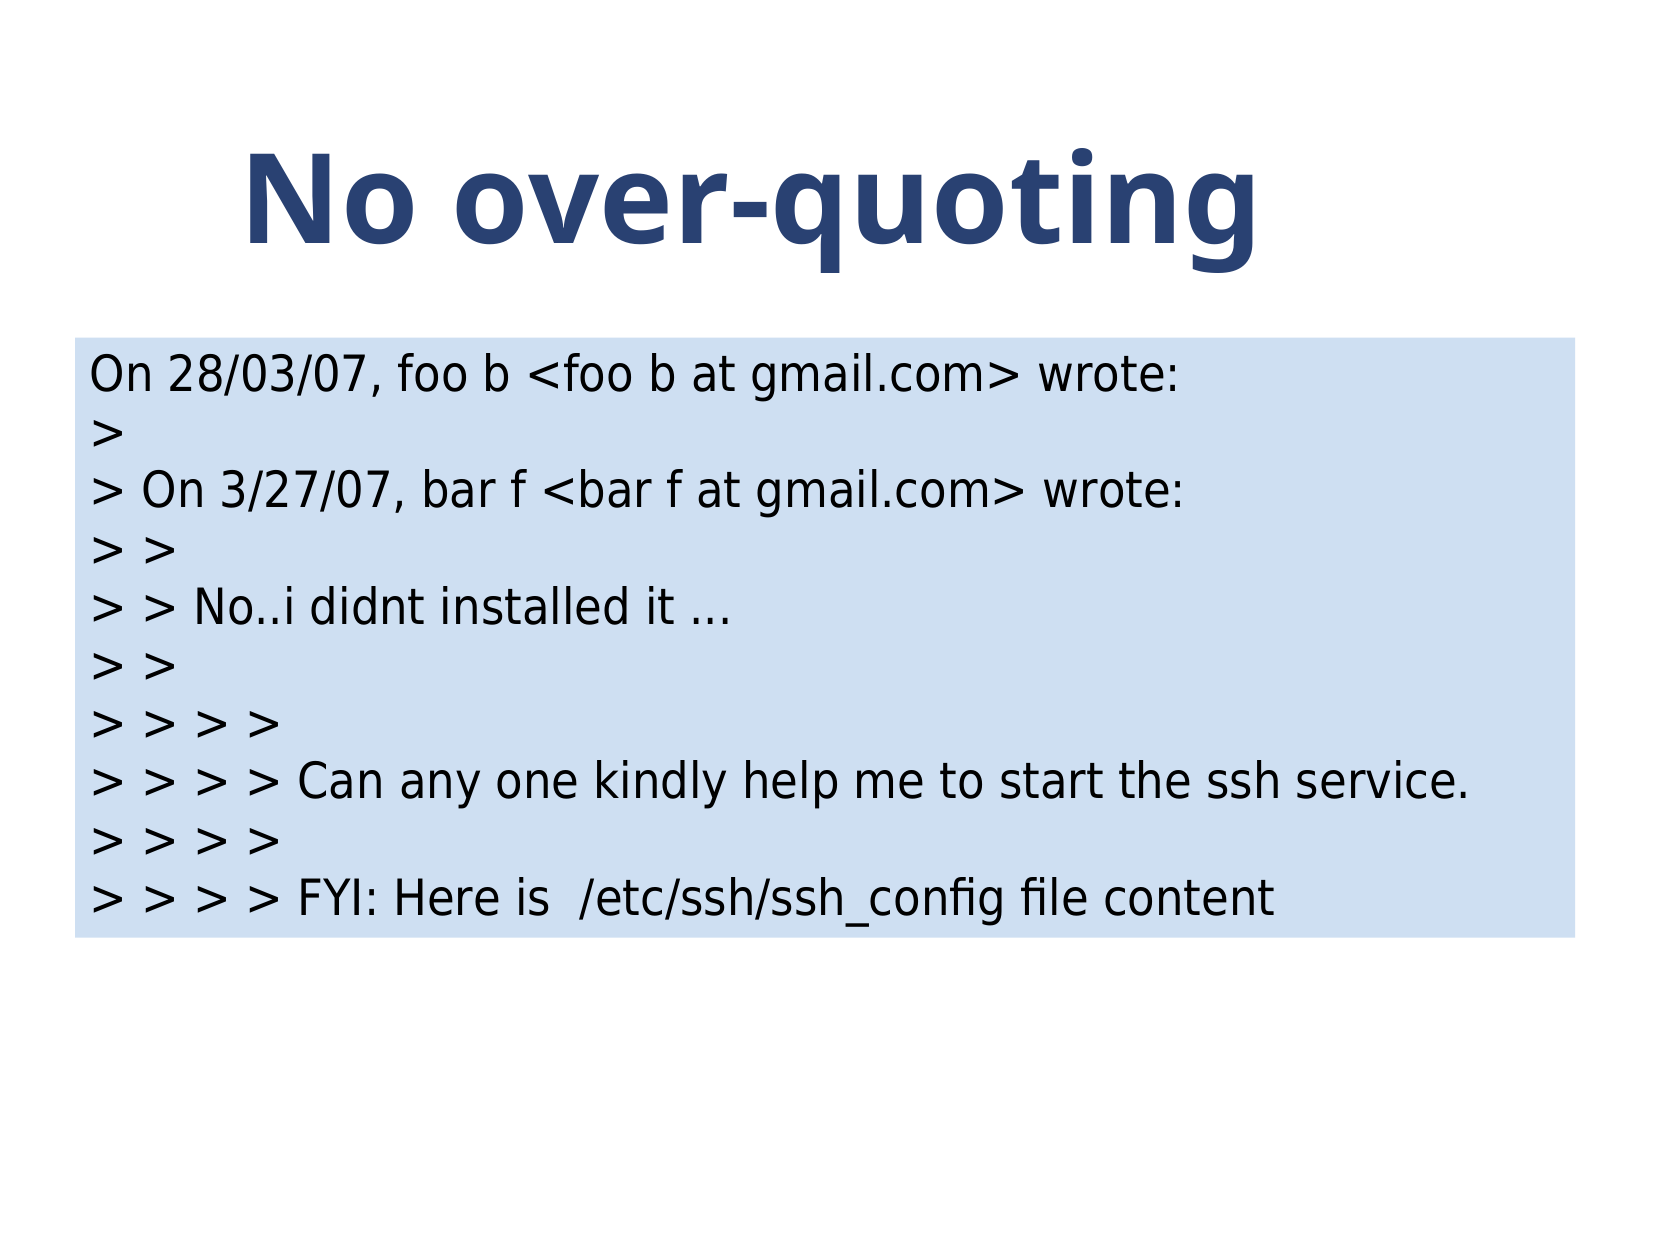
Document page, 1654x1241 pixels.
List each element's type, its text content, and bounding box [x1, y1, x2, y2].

text_box On 28/03/07, foo b <foo b at gmail.com> wrote: > > On 3/27/07, bar f <bar f at gmail.com> wrote: > > > > No..i didnt installed it ... > > > > > > > > > > Can any one kindly help me to start the ssh service. > > > > > > > > FYI: Here is /etc/ssh/ssh_config file content [75, 337, 1576, 938]
text_box No over-quoting [225, 101, 1463, 290]
